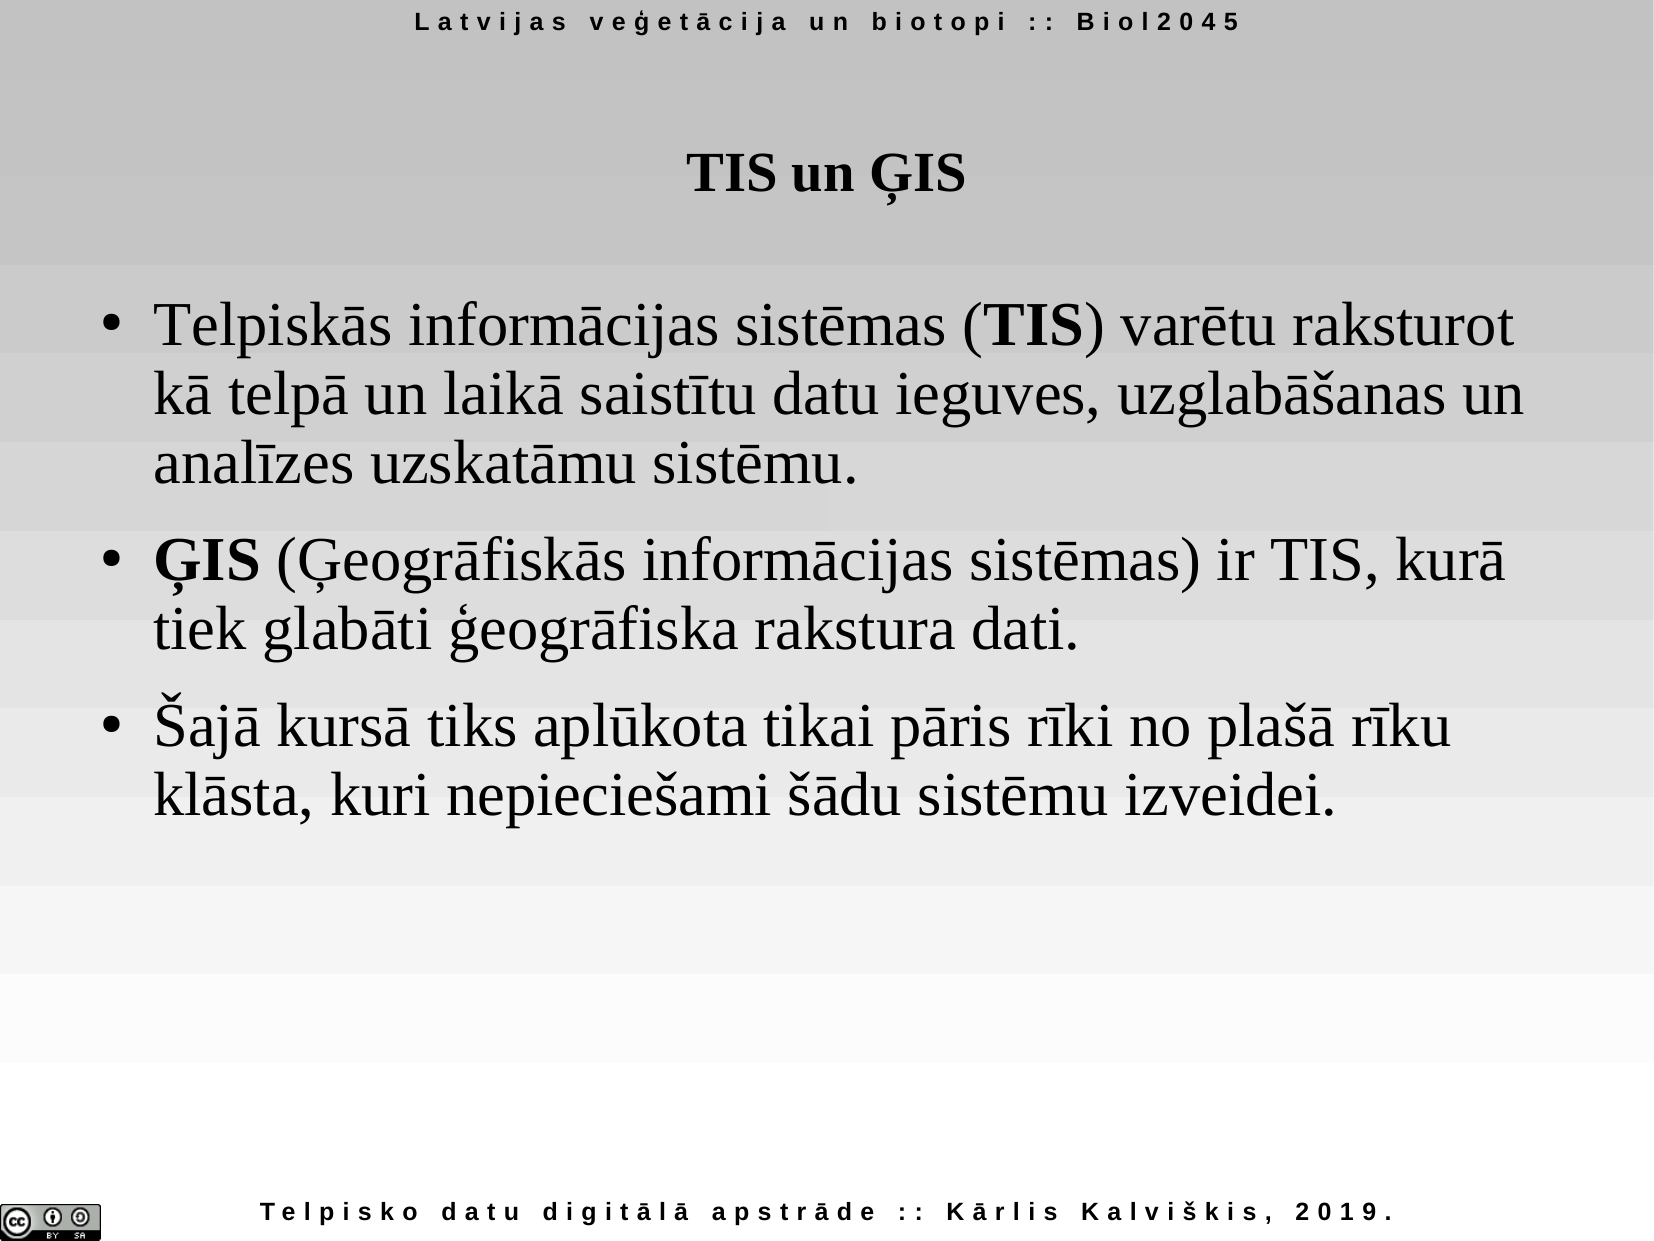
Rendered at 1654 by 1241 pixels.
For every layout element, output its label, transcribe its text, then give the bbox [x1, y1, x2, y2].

title TIS un ĢIS [29, 49, 1625, 296]
picture [0, 0, 1654, 1241]
list Telpiskās informācijas sistēmas (TIS) varētu raksturot kā telpā un laikā saistītu datu ieguves, uzglabāšanas un analīzes uzskatāmu sistēmu. ĢIS (Ģeogrāfiskās informācijas sistēmas) ir TIS, kurā tiek glabāti ģeogrāfiska rakstura dati. Šajā kursā tiks aplūkota tikai pāris rīki no plašā rīku klāsta, kuri nepieciešami šādu sistēmu izveidei. [82, 289, 1571, 1113]
